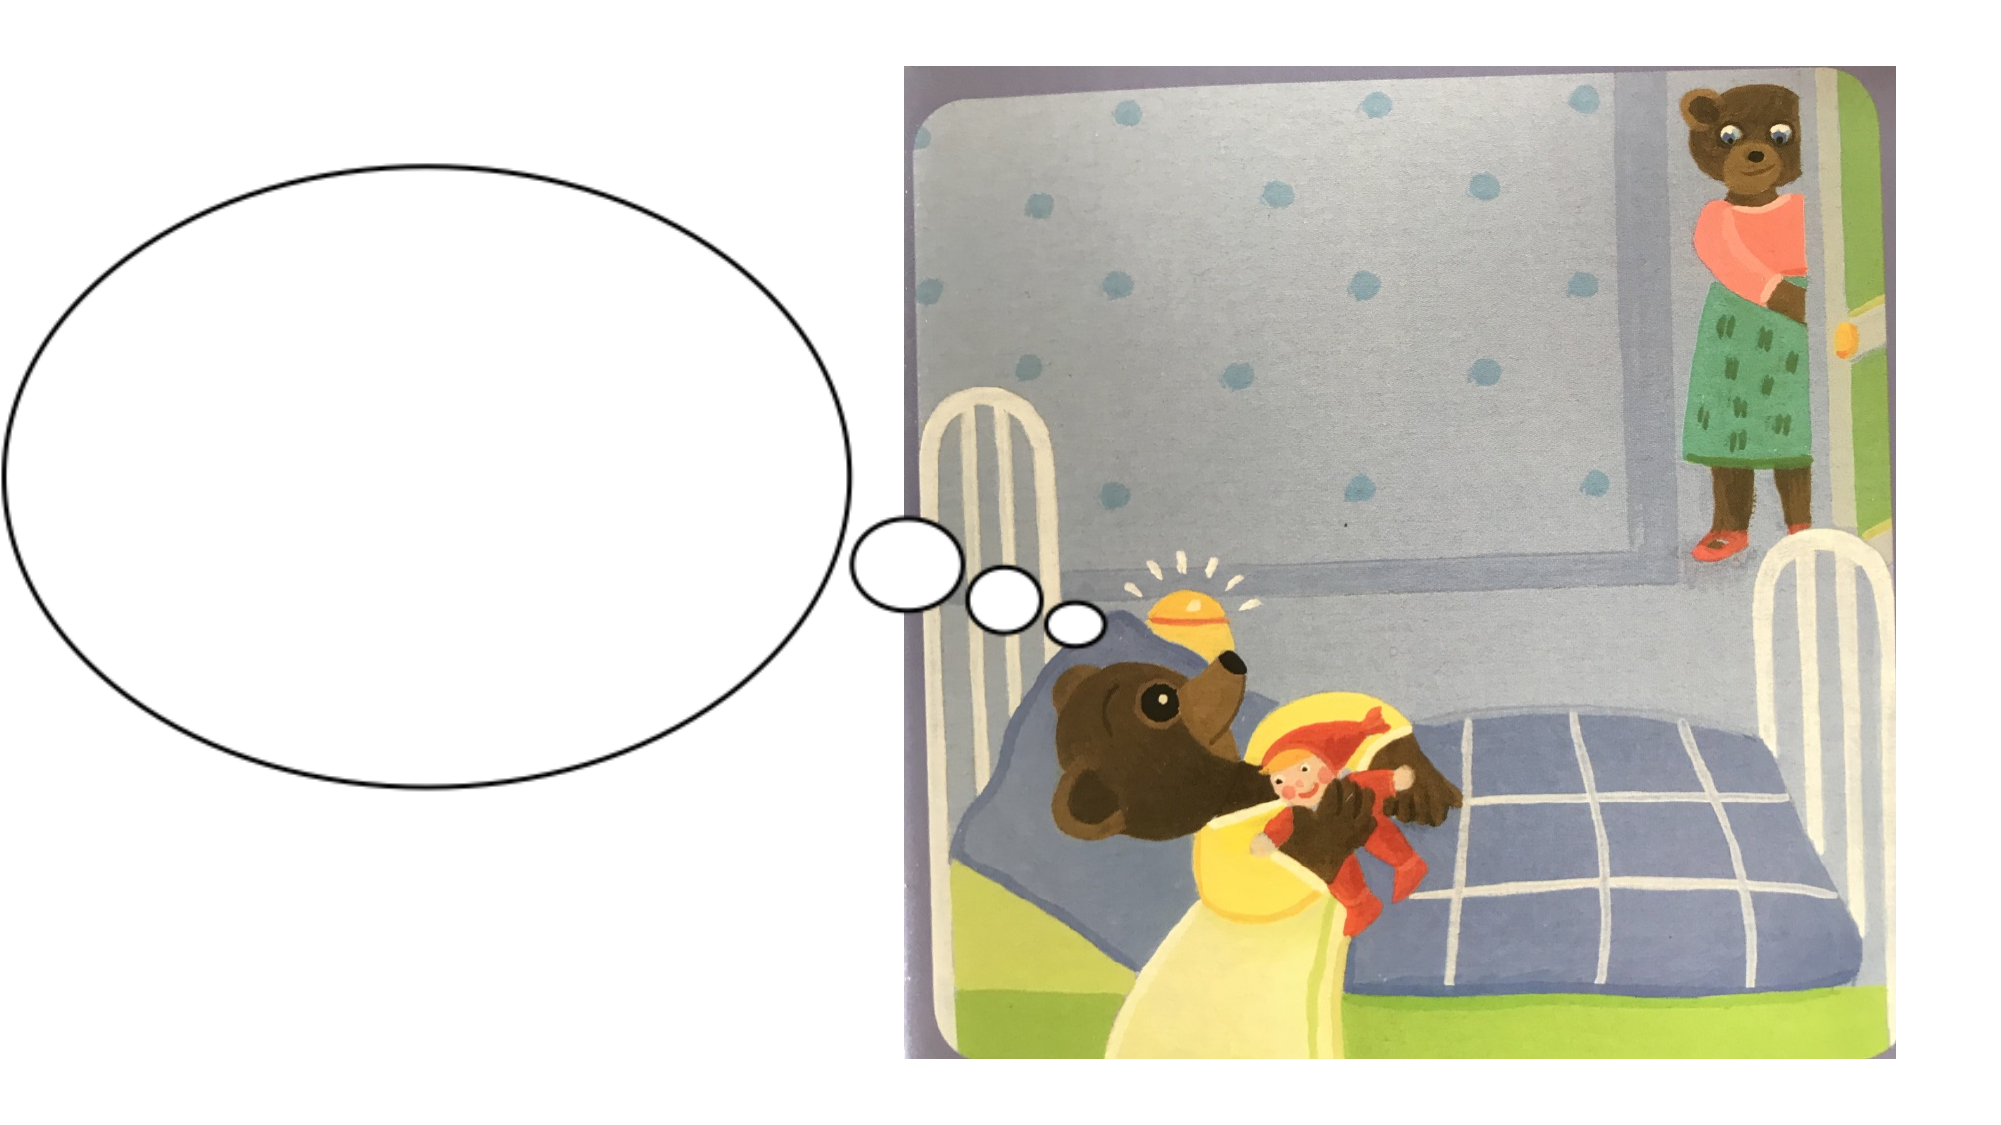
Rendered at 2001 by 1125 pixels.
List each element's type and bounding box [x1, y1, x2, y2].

picture [0, 66, 1896, 1059]
